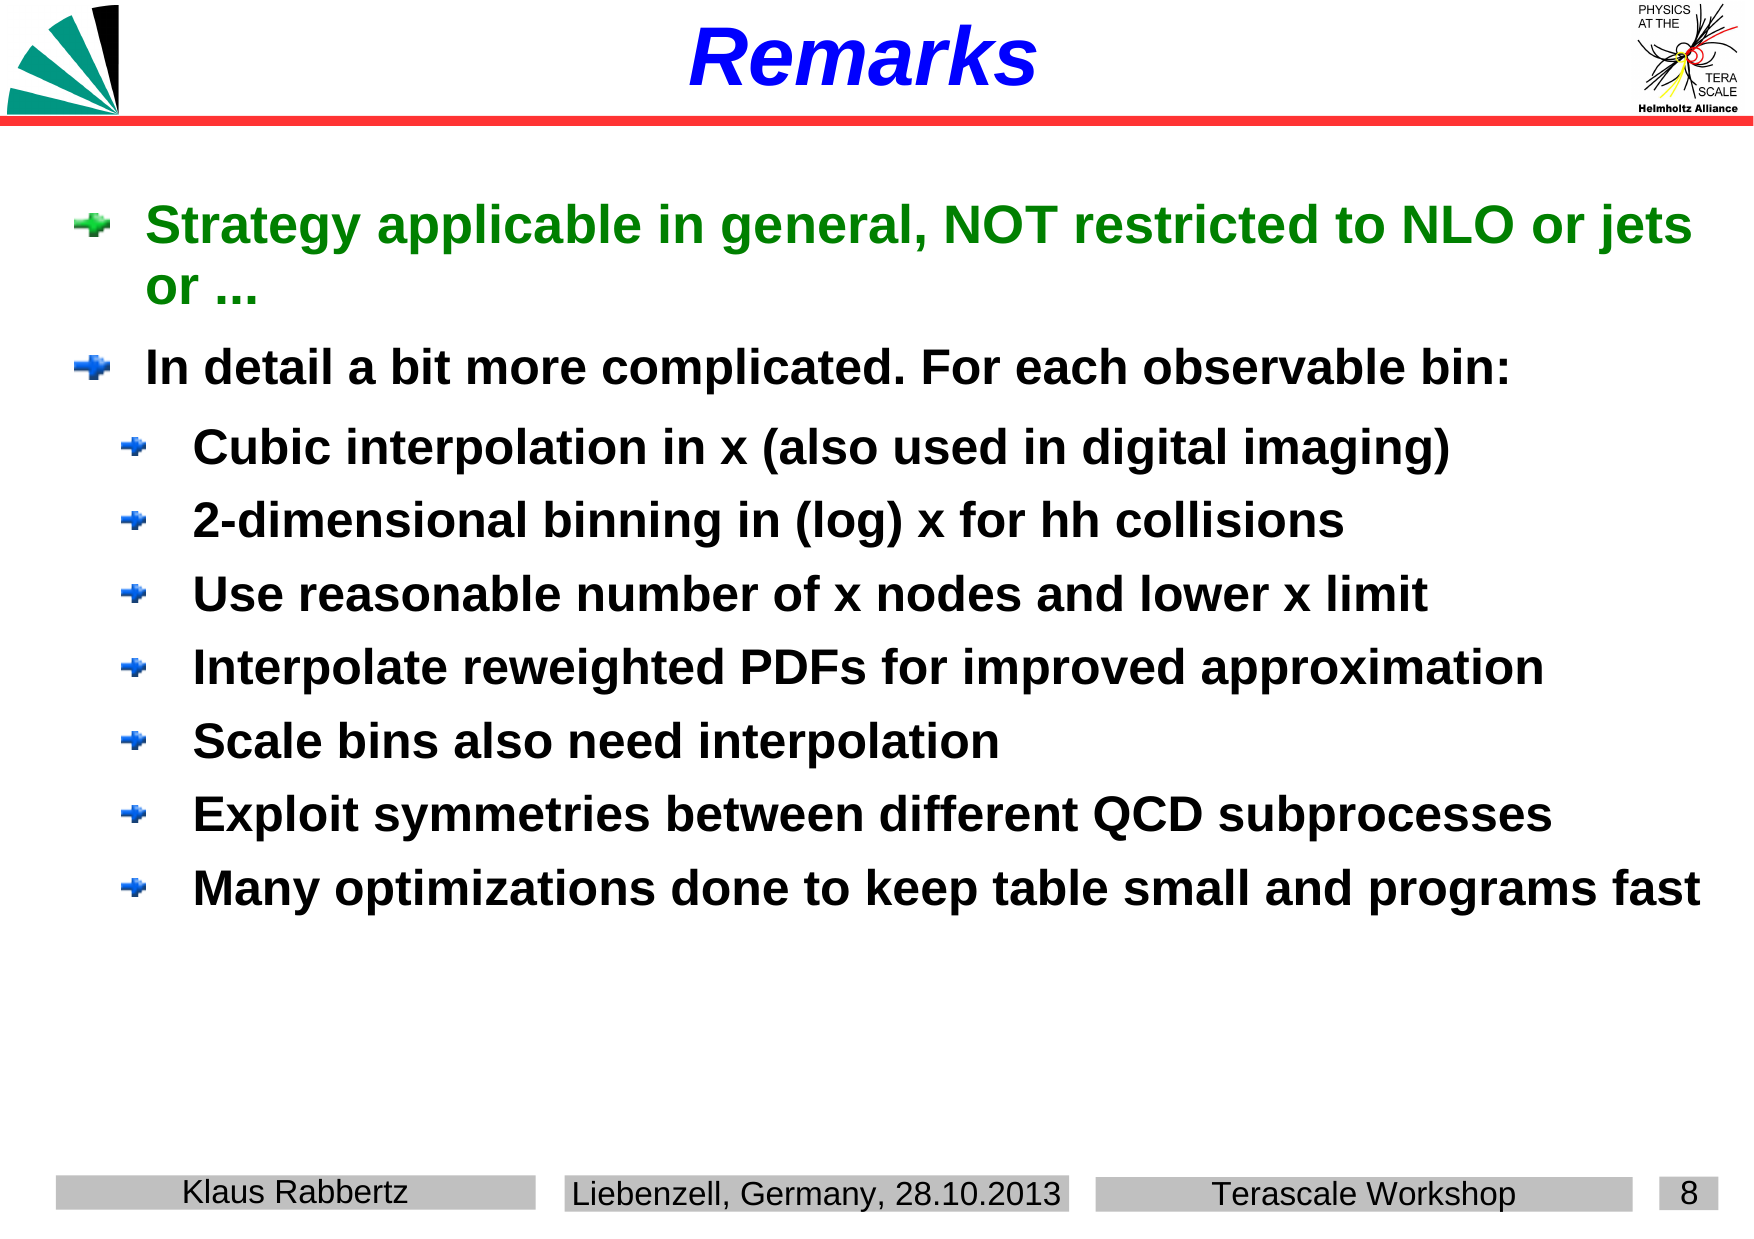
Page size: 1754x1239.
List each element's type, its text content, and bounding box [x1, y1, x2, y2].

picture [7, 5, 119, 116]
title Remarks [123, 0, 1606, 114]
picture [1631, 1, 1745, 115]
list Strategy applicable in general, NOT restricted to NLO or jets or ... In detail a bit more complicated. For each observable bin: Cubic interpolation in x (also used in digital imaging) 2-dimensional binning in (log) x for hh collisions Use reasonable number of x nodes and lower x limit Interpolate reweighted PDFs for improved approximation Scale bins also need interpolation Exploit symmetries between different QCD subprocesses Many optimizations done to keep table small and programs fast [15, 194, 1740, 916]
